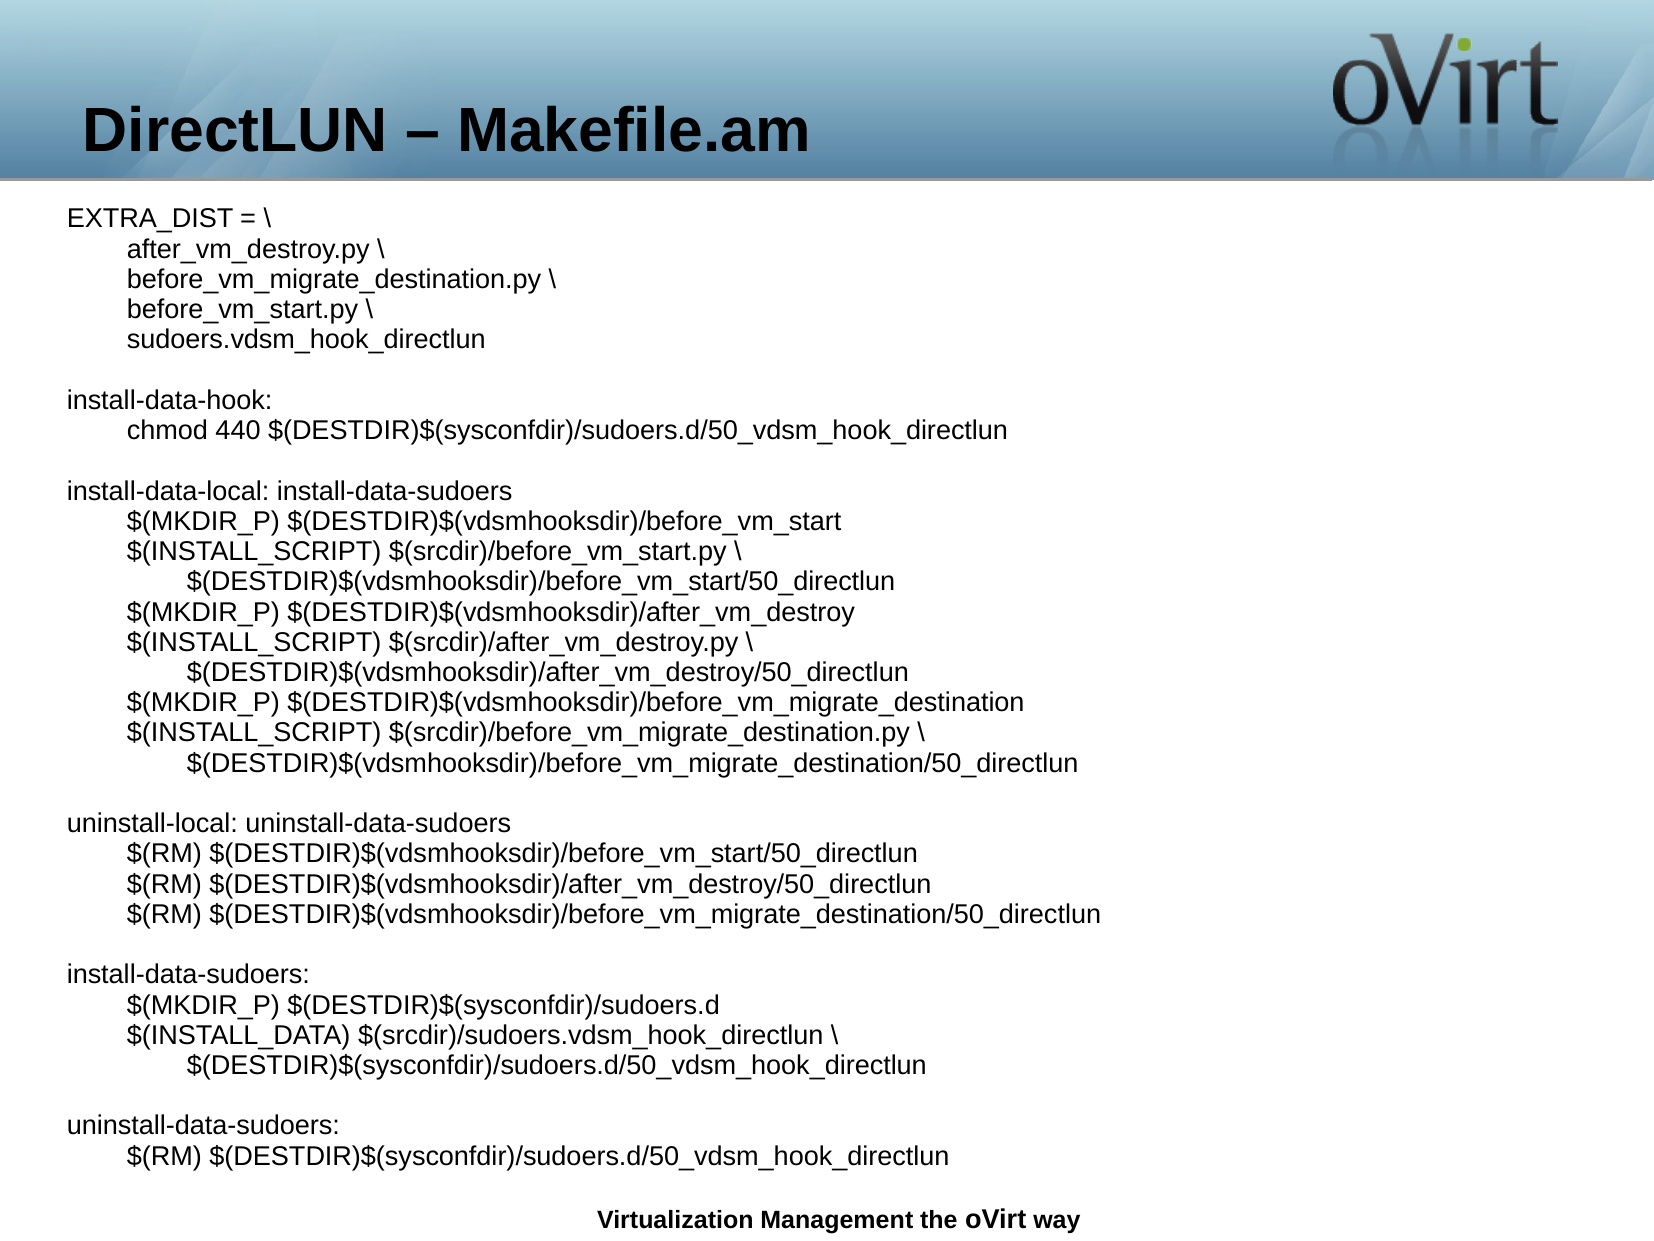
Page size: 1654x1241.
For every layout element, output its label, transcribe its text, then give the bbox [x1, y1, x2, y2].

picture [1333, 25, 1558, 55]
title DirectLUN – Makefile.am [82, 55, 1571, 206]
text_box EXTRA_DIST = \ after_vm_destroy.py \ before_vm_migrate_destination.py \ before_vm_start.py \ sudoers.vdsm_hook_directlun install-data-hook: chmod 440 $(DESTDIR)$(sysconfdir)/sudoers.d/50_vdsm_hook_directlun install-data-local: install-data-sudoers $(MKDIR_P) $(DESTDIR)$(vdsmhooksdir)/before_vm_start $(INSTALL_SCRIPT) $(srcdir)/before_vm_start.py \ $(DESTDIR)$(vdsmhooksdir)/before_vm_start/50_directlun $(MKDIR_P) $(DESTDIR)$(vdsmhooksdir)/after_vm_destroy $(INSTALL_SCRIPT) $(srcdir)/after_vm_destroy.py \ $(DESTDIR)$(vdsmhooksdir)/after_vm_destroy/50_directlun $(MKDIR_P) $(DESTDIR)$(vdsmhooksdir)/before_vm_migrate_destination $(INSTALL_SCRIPT) $(srcdir)/before_vm_migrate_destination.py \ $(DESTDIR)$(vdsmhooksdir)/before_vm_migrate_destination/50_directlun uninstall-local: uninstall-data-sudoers $(RM) $(DESTDIR)$(vdsmhooksdir)/before_vm_start/50_directlun $(RM) $(DESTDIR)$(vdsmhooksdir)/after_vm_destroy/50_directlun $(RM) $(DESTDIR)$(vdsmhooksdir)/before_vm_migrate_destination/50_directlun install-data-sudoers: $(MKDIR_P) $(DESTDIR)$(sysconfdir)/sudoers.d $(INSTALL_DATA) $(srcdir)/sudoers.vdsm_hook_directlun \ $(DESTDIR)$(sysconfdir)/sudoers.d/50_vdsm_hook_directlun uninstall-data-sudoers: $(RM) $(DESTDIR)$(sysconfdir)/sudoers.d/50_vdsm_hook_directlun [52, 196, 1515, 1179]
